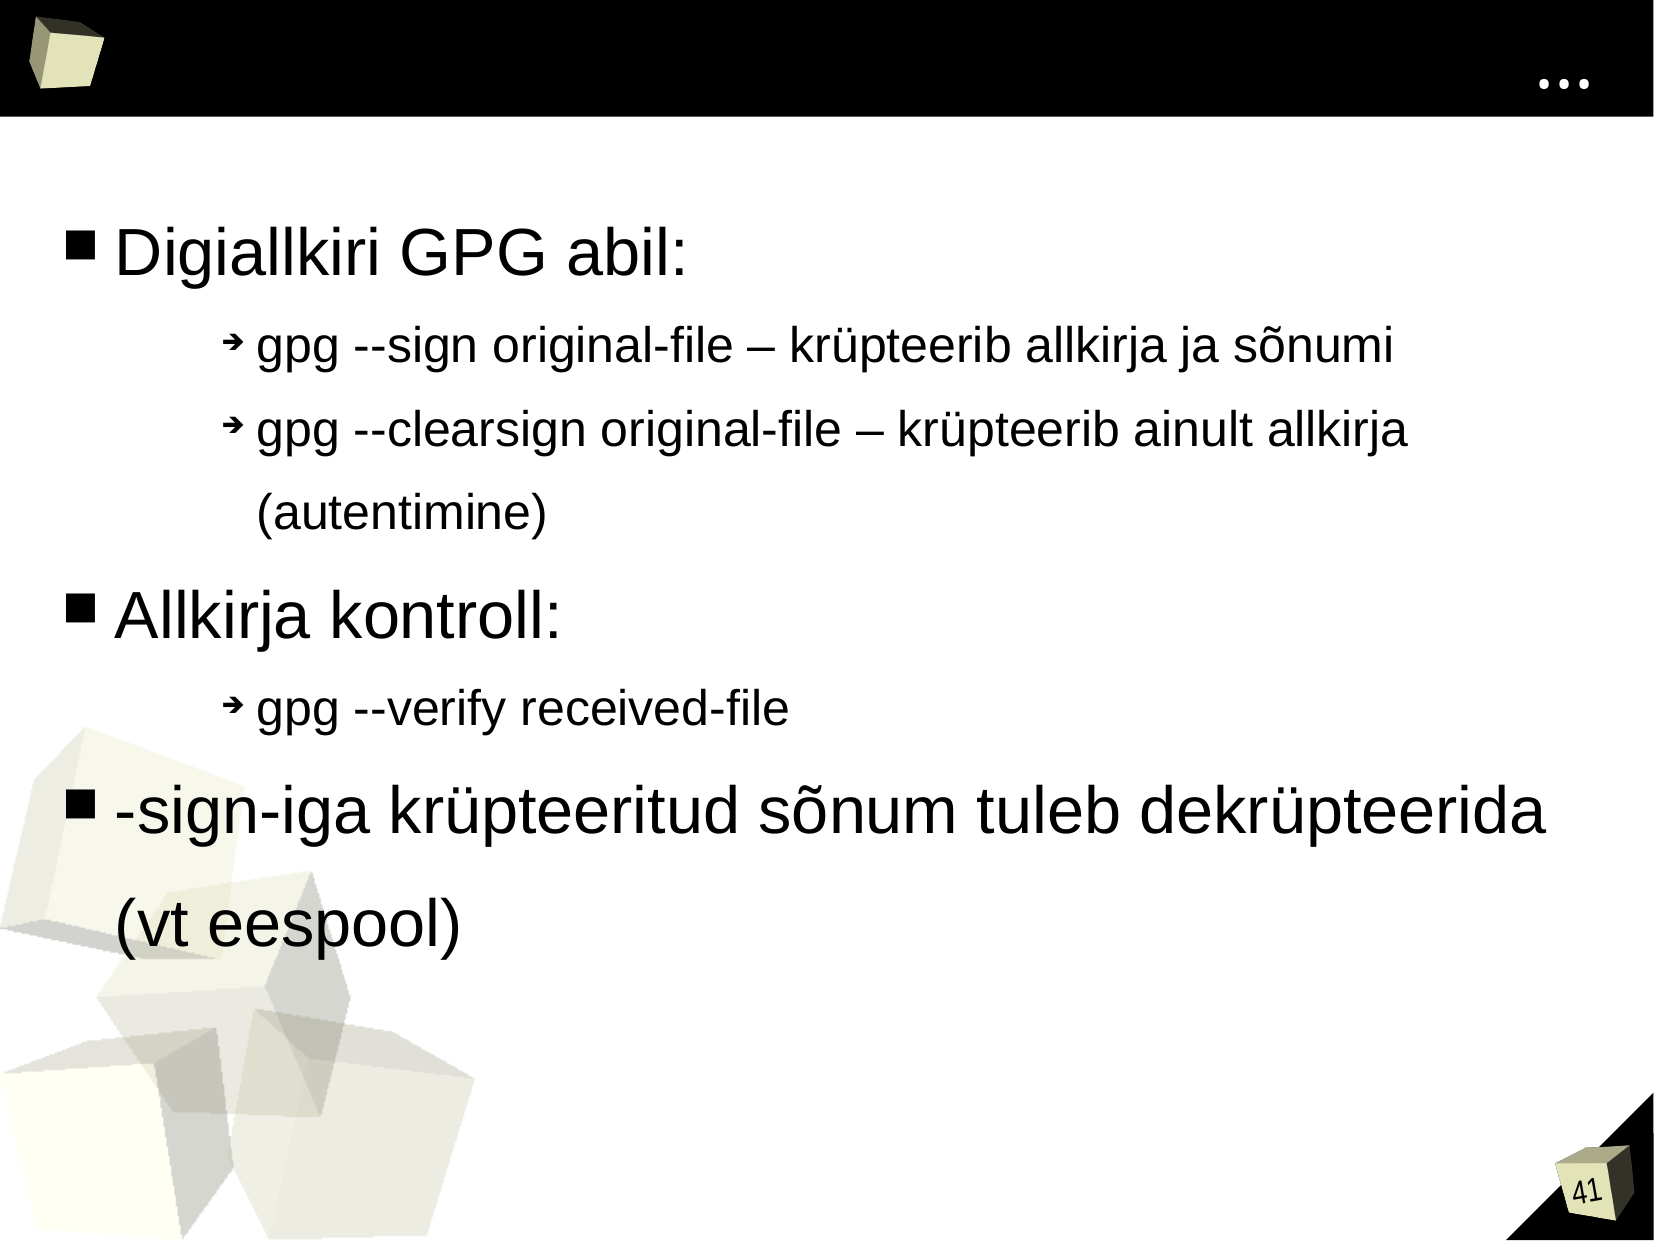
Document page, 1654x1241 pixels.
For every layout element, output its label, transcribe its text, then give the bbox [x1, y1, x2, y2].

list Digiallkiri GPG abil: gpg --sign original-file – krüpteerib allkirja ja sõnumi gpg --clearsign original-file – krüpteerib ainult allkirja (autentimine) Allkirja kontroll: gpg --verify received-file -sign-iga krüpteeritud sõnum tuleb dekrüpteerida (vt eespool) [44, 177, 1611, 1214]
picture [0, 726, 477, 1241]
title ... [118, 0, 1595, 119]
